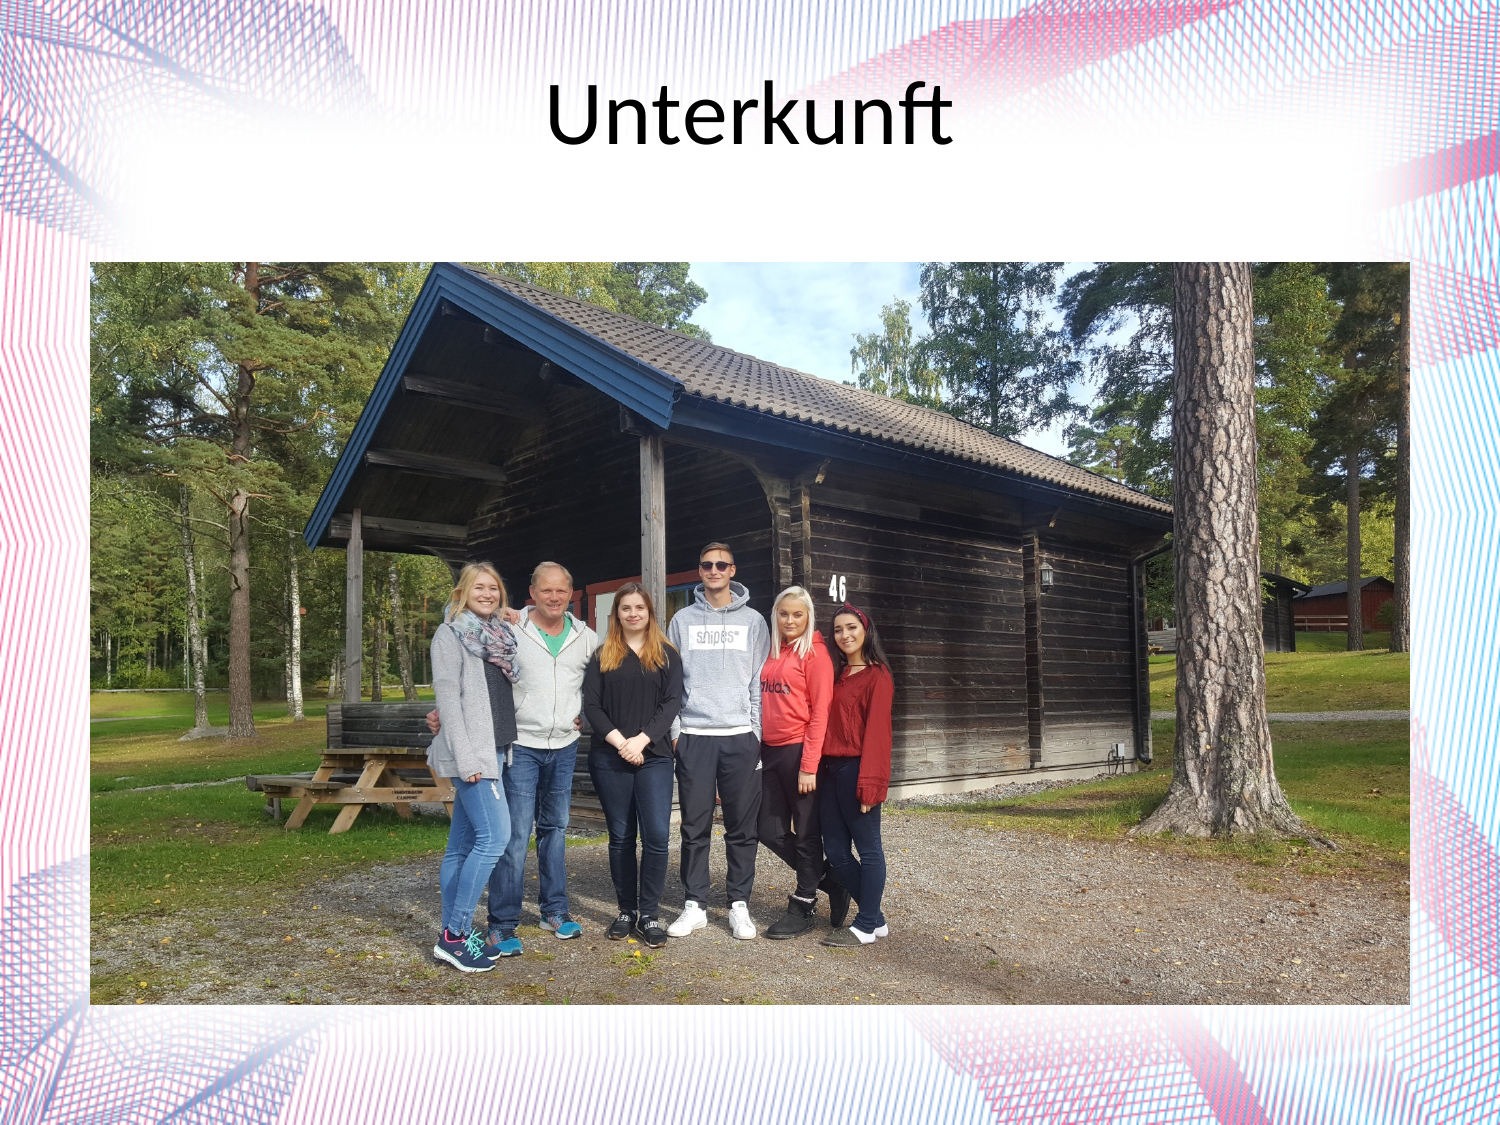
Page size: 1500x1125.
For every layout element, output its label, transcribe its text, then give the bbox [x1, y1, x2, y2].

picture [90, 262, 1410, 1005]
title Unterkunft [75, 45, 1425, 233]
